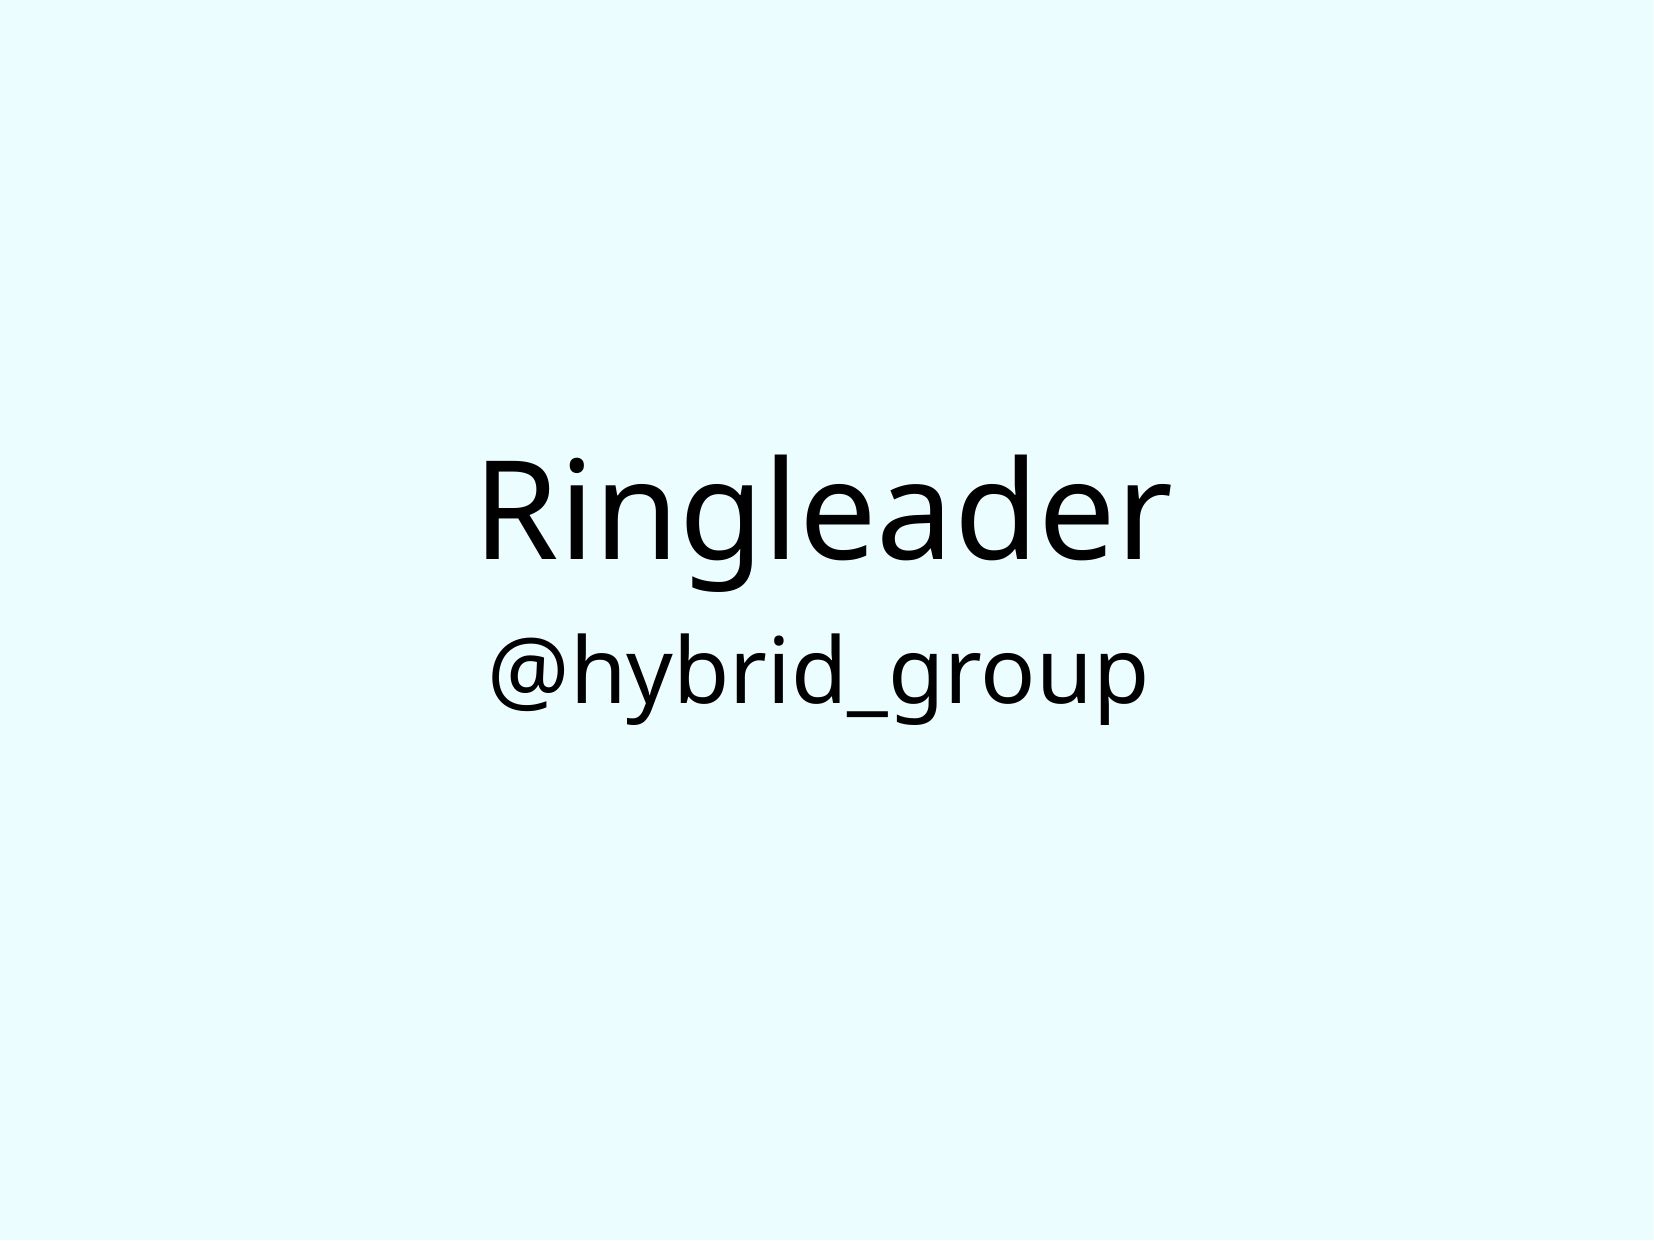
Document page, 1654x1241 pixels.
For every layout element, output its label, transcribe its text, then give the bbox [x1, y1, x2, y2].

text_box @hybrid_group [75, 605, 1564, 1126]
text_box Ringleader [79, 80, 1568, 601]
